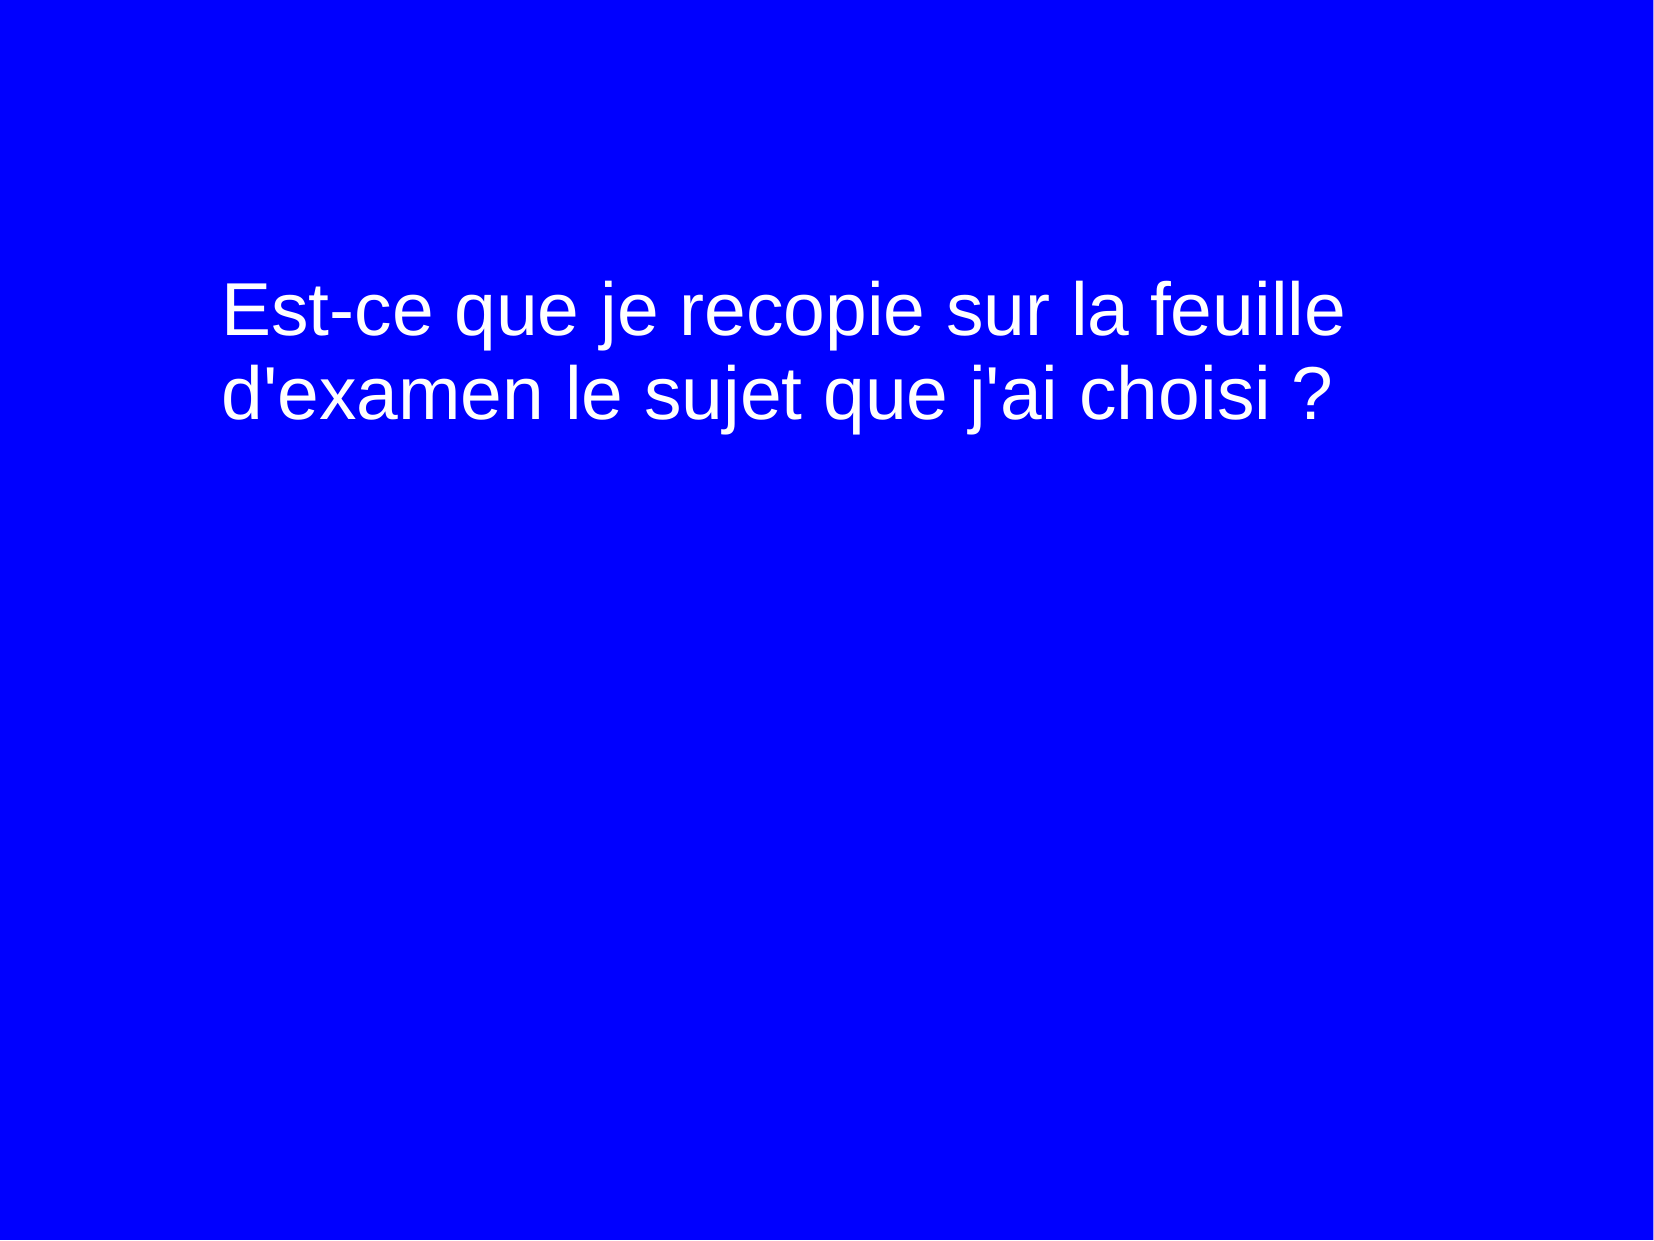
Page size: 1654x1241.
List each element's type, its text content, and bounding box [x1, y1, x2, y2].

text_box Est-ce que je recopie sur la feuille d'examen le sujet que j'ai choisi ? [206, 260, 1417, 443]
